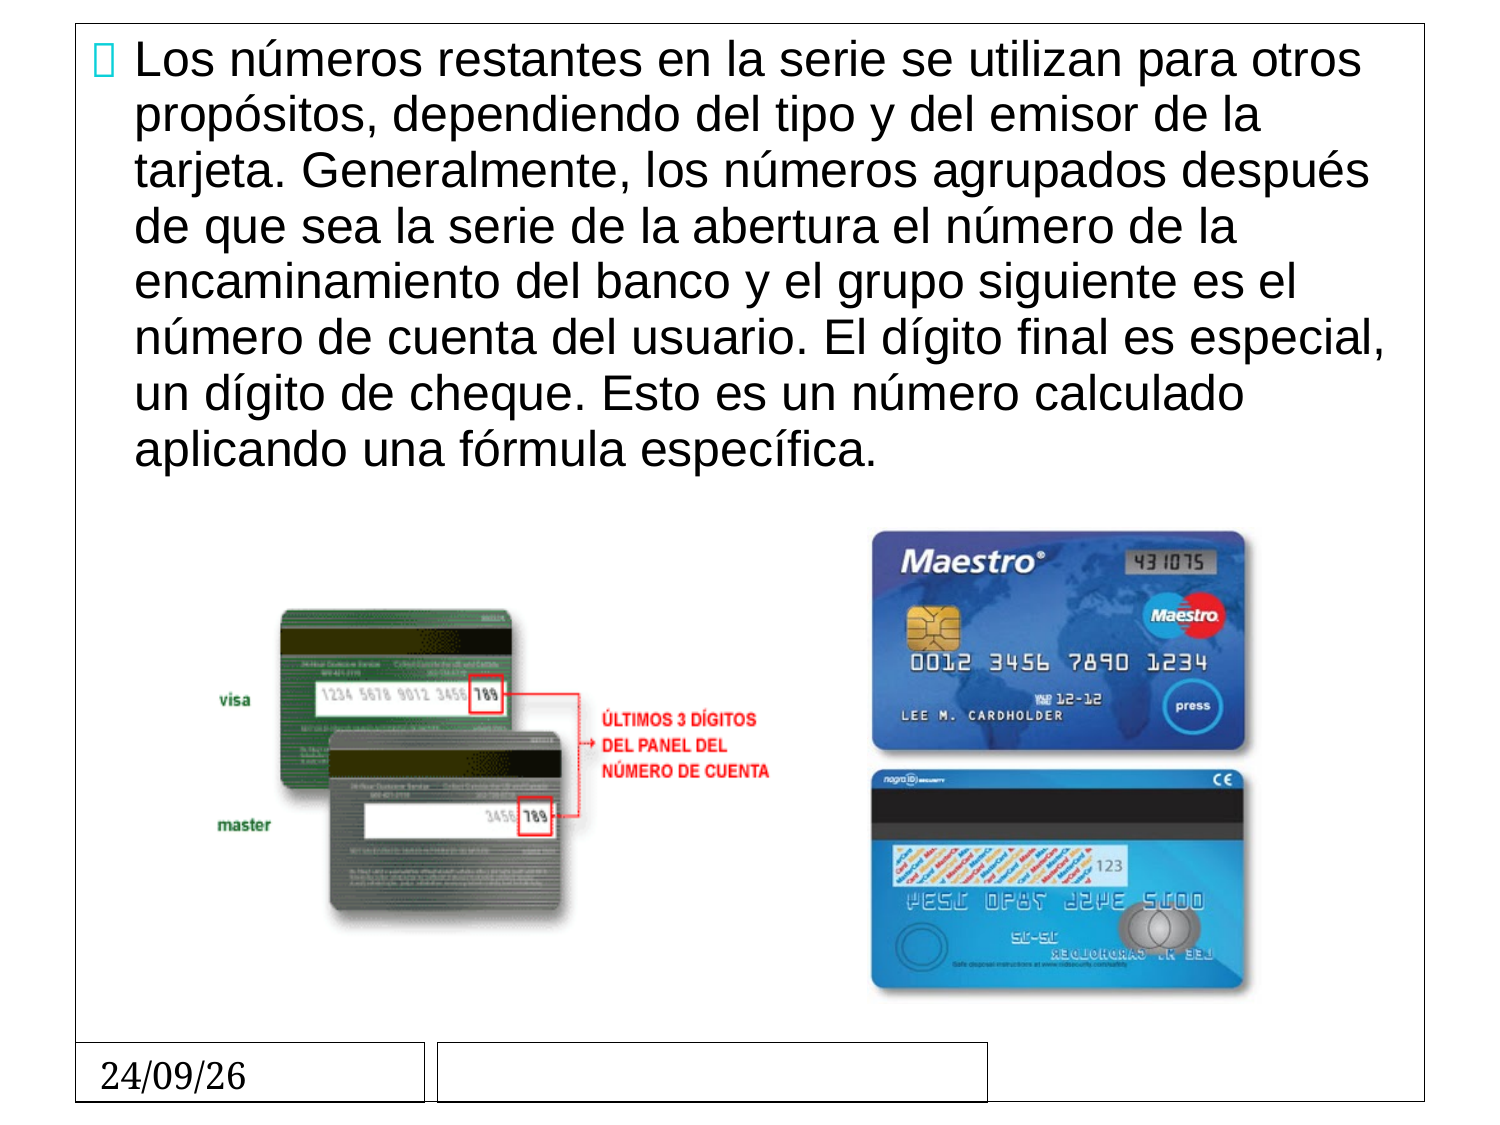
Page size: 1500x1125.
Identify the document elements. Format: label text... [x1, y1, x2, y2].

list Los números restantes en la serie se utilizan para otros propósitos, dependiendo del tipo y del emisor de la tarjeta. Generalmente, los números agrupados después de que sea la serie de la abertura el número de la encaminamiento del banco y el grupo siguiente es el número de cuenta del usuario. El dígito final es especial, un dígito de cheque. Esto es un número calculado aplicando una fórmula específica. [75, 23, 1425, 1102]
picture [210, 585, 774, 938]
picture [867, 527, 1262, 1004]
